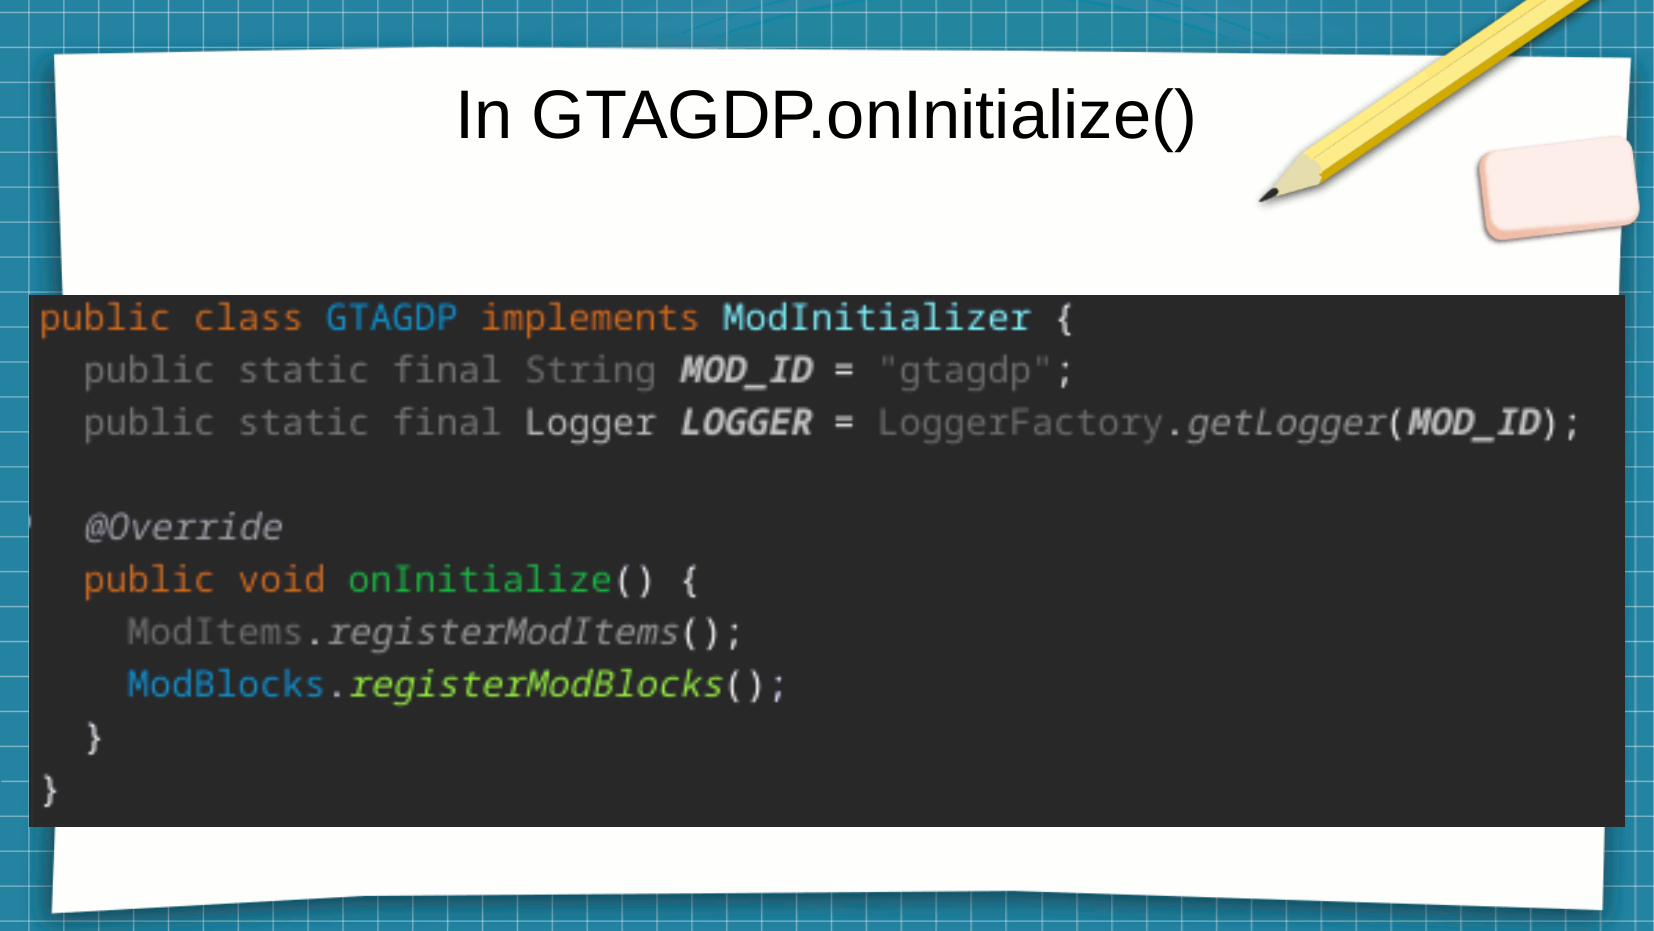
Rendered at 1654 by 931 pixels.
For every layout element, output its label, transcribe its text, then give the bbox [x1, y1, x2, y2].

picture [0, 0, 1654, 931]
title In GTAGDP.onInitialize() [82, 37, 1571, 193]
